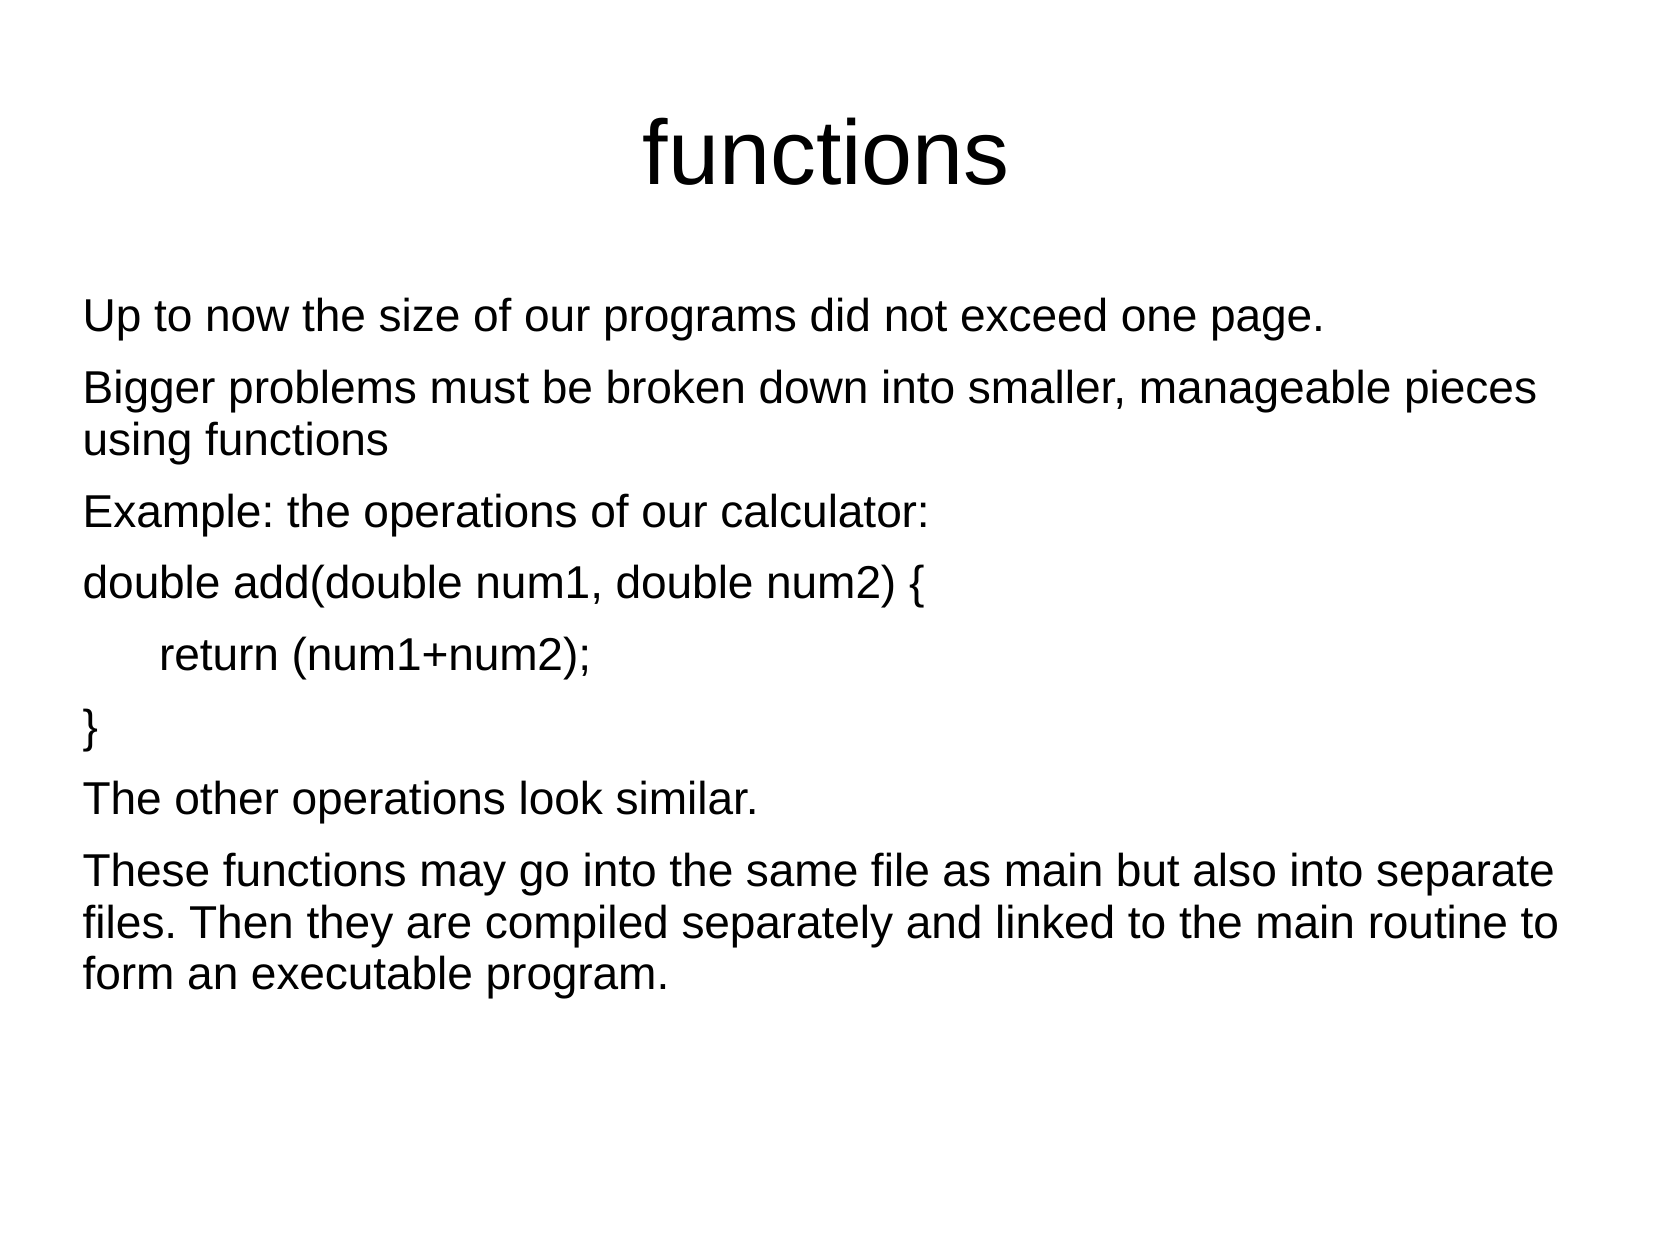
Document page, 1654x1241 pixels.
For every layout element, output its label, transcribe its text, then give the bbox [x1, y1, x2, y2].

title functions [82, 49, 1571, 257]
list Up to now the size of our programs did not exceed one page. Bigger problems must be broken down into smaller, manageable pieces using functions Example: the operations of our calculator: double add(double num1, double num2) { return (num1+num2); } The other operations look similar. These functions may go into the same file as main but also into separate files. Then they are compiled separately and linked to the main routine to form an executable program. [82, 290, 1571, 1010]
